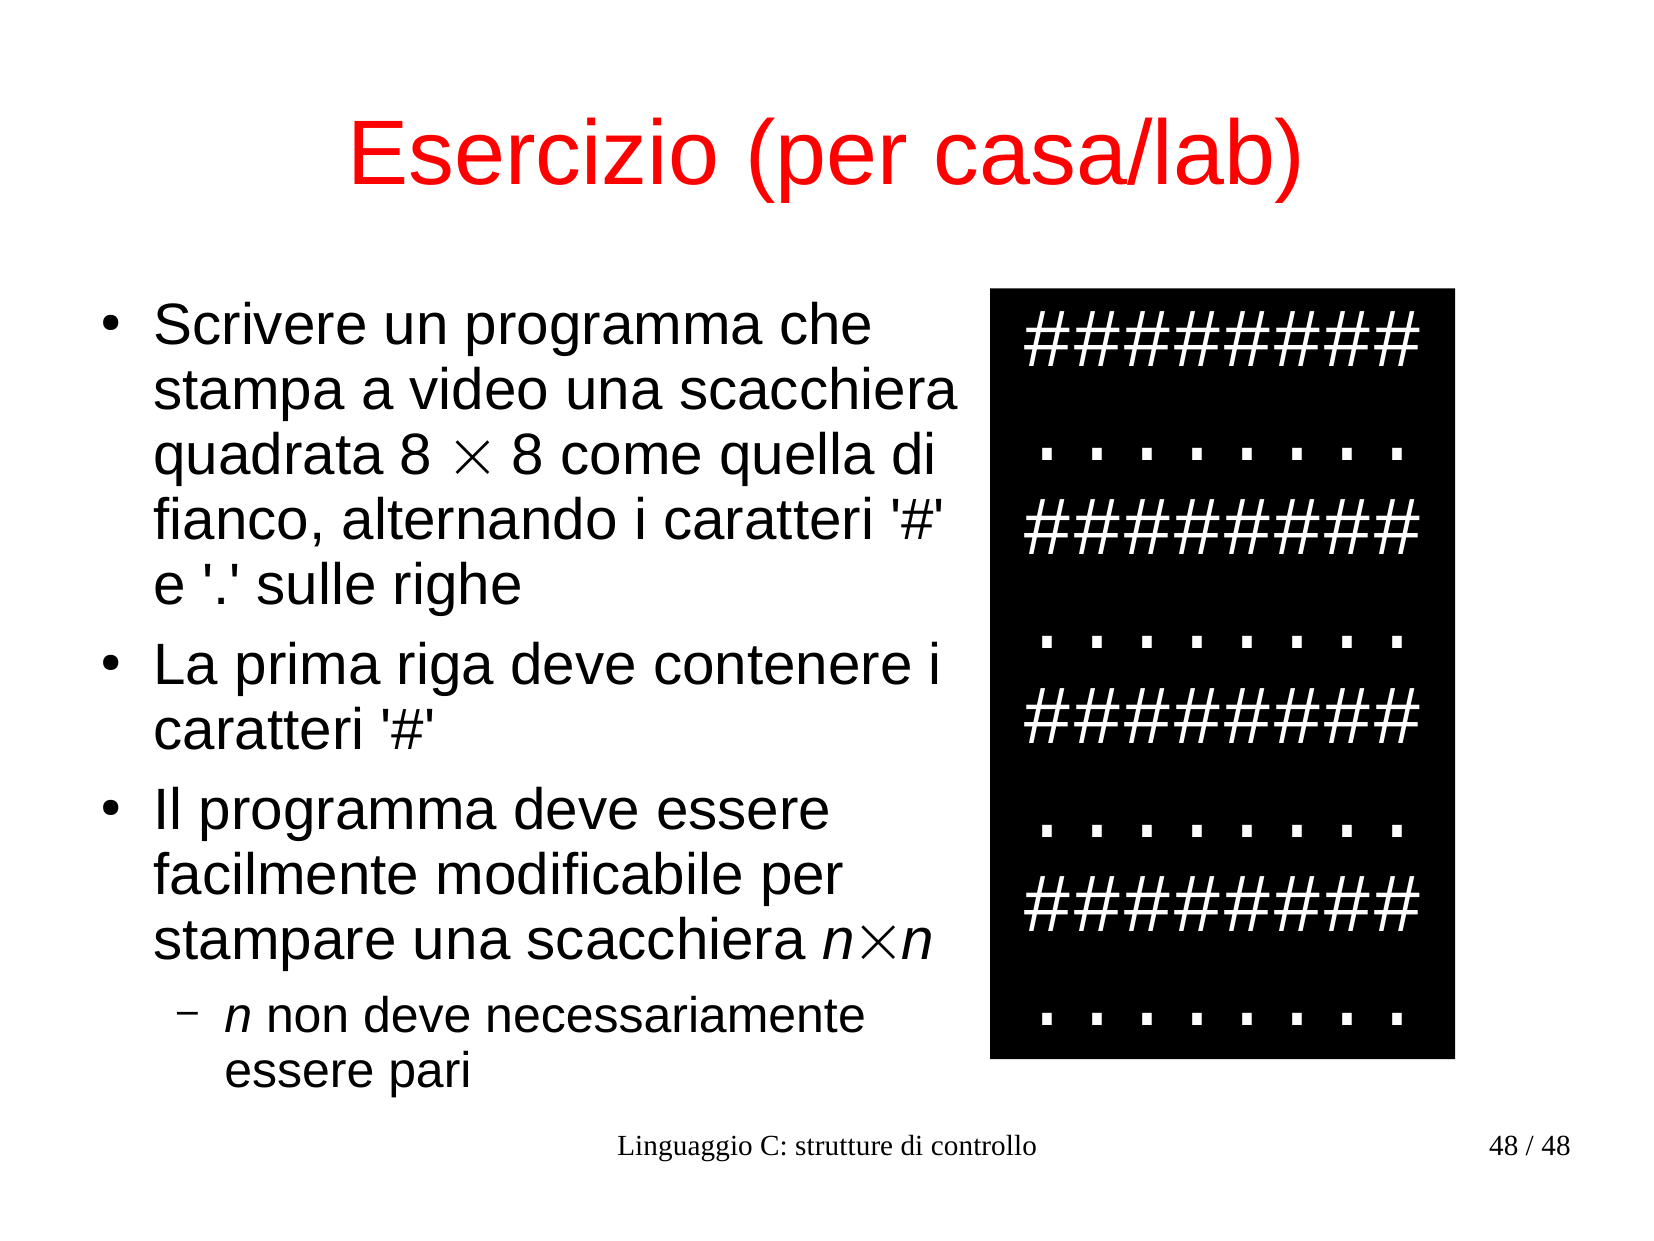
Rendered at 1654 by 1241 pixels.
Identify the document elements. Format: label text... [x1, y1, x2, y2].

text_box ######## ........ ######## ........ ######## ........ ######## ........ [990, 288, 1456, 1060]
title Esercizio (per casa/lab) [82, 49, 1571, 257]
list Scrivere un programma che stampa a video una scacchiera quadrata 8 ´ 8 come quella di fianco, alternando i caratteri '#' e '.' sulle righe La prima riga deve contenere i caratteri '#' Il programma deve essere facilmente modificabile per stampare una scacchiera n´n n non deve necessariamente essere pari [82, 291, 961, 1111]
